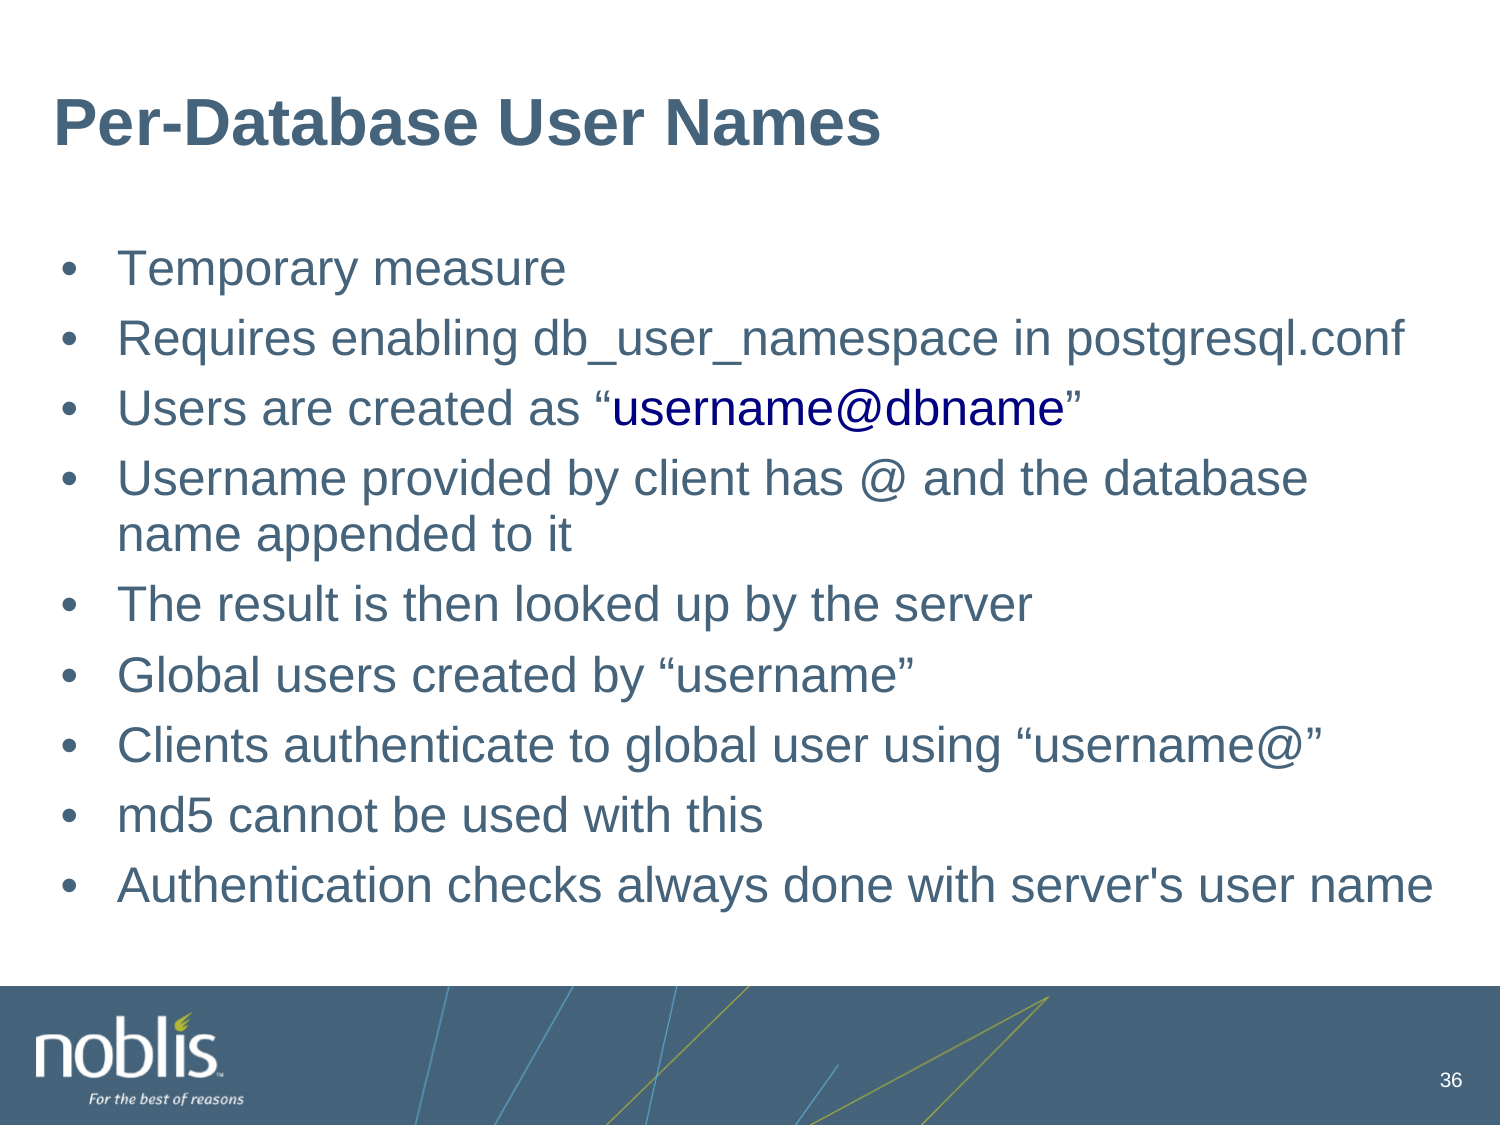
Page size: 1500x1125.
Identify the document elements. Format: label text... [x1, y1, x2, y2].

title Per-Database User Names [53, 38, 1438, 211]
list Temporary measure Requires enabling db_user_namespace in postgresql.conf Users are created as “username@dbname” Username provided by client has @ and the database name appended to it The result is then looked up by the server Global users created by “username” Clients authenticate to global user using “username@” md5 cannot be used with this Authentication checks always done with server's user name [60, 239, 1437, 968]
picture [0, 986, 1500, 1125]
